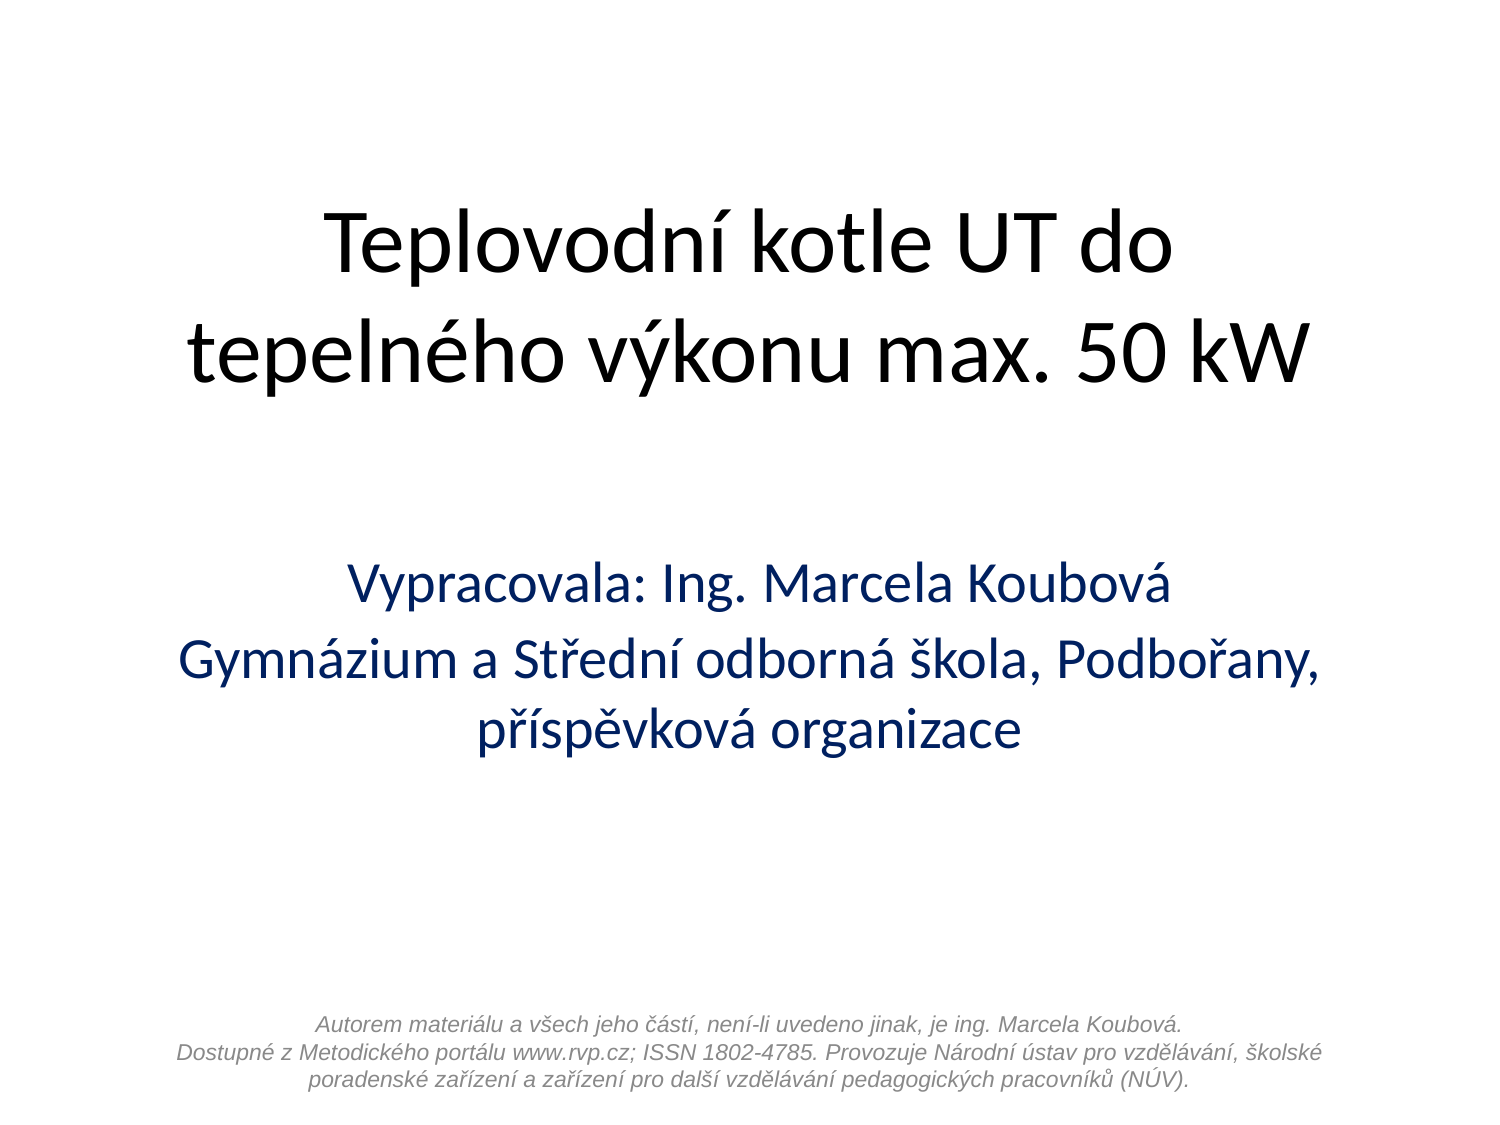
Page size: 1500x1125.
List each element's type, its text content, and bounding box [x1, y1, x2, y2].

text_box Autorem materiálu a všech jeho částí, není-li uvedeno jinak, je ing. Marcela Koubová. Dostupné z Metodického portálu www.rvp.cz; ISSN 1802-4785. Provozuje Národní ústav pro vzdělávání, školské poradenské zařízení a zařízení pro další vzdělávání pedagogických pracovníků (NÚV). [135, 1034, 1365, 1095]
title Teplovodní kotle UT do tepelného výkonu max. 50 kW Vypracovala: Ing. Marcela Koubová Gymnázium a Střední odborná škola, Podbořany, příspěvková organizace [112, 173, 1388, 769]
